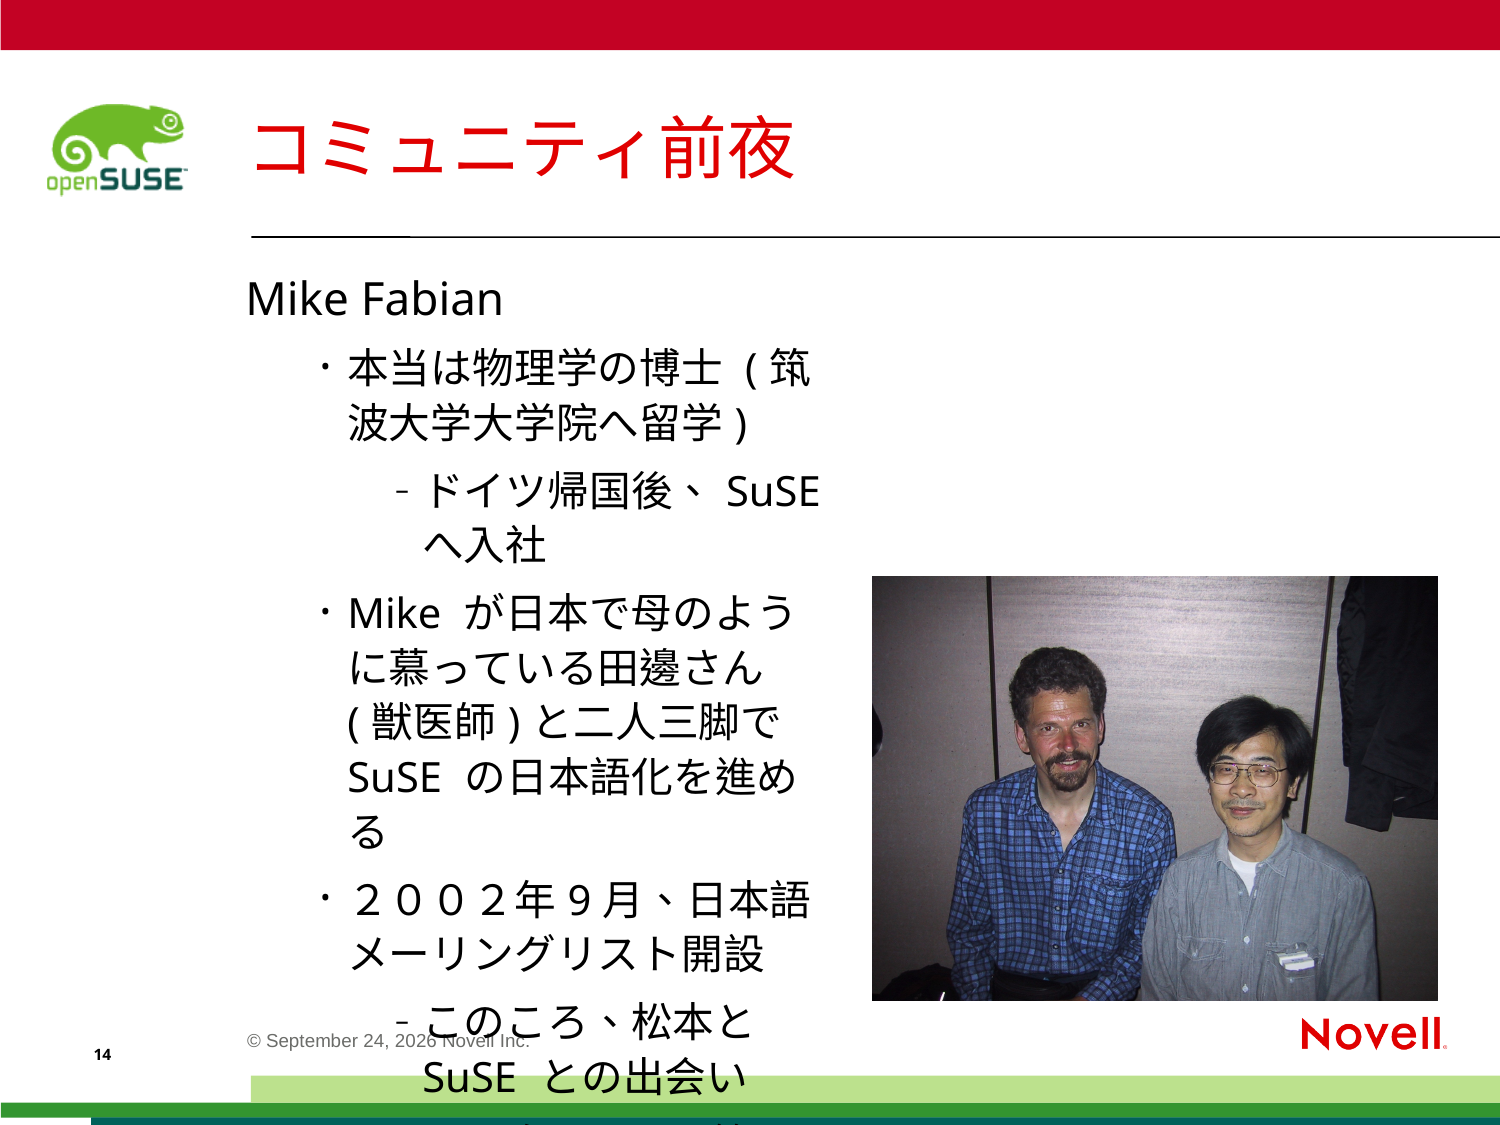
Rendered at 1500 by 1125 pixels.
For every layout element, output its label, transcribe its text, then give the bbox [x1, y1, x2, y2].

list Mike Fabian 本当は物理学の博士 (筑波大学大学院へ留学) ドイツ帰国後、SuSE へ入社 Mike が日本で母のように慕っている田邊さん(獣医師)と二人三脚で SuSE の日本語化を進める ２００２年9月、日本語メーリングリスト開設 このころ、松本と SuSE との出会い ２００３年10月、第1回「マイクさん歓迎会」開催 [245, 267, 837, 999]
title コミュニティ前夜 [246, 68, 1409, 231]
picture [47, 104, 188, 197]
picture [872, 576, 1438, 1001]
picture [1295, 1011, 1453, 1056]
